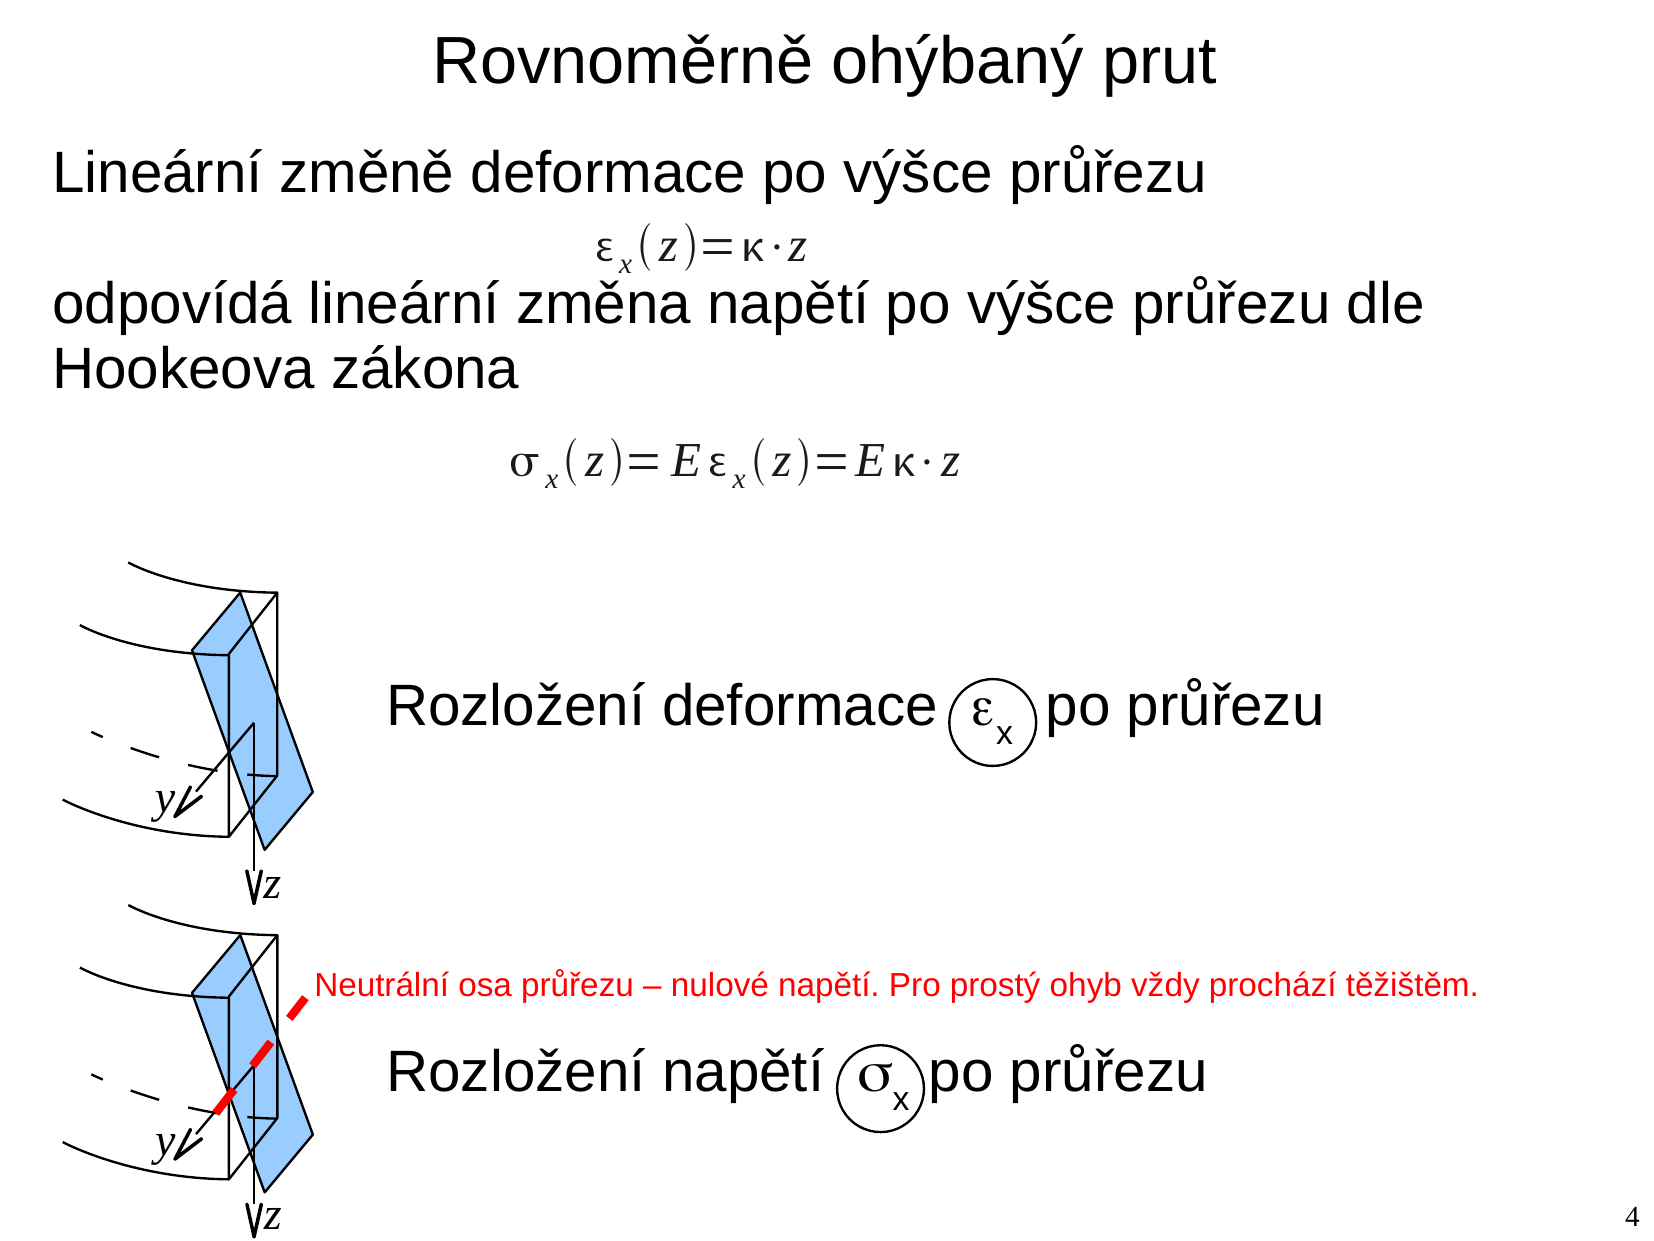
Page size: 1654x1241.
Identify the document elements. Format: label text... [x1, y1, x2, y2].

text_box y [140, 1106, 196, 1192]
text_box [231, 1070, 253, 1150]
text_box Rozložení napětí sx po průřezu [371, 1031, 1223, 1135]
text_box [192, 935, 252, 996]
text_box [255, 1041, 313, 1181]
text_box Neutrální osa průřezu – nulové napětí. Pro prostý ohyb vždy prochází těžištěm. [299, 959, 1496, 1016]
text_box Rozložení deformace ex po průřezu [371, 665, 1340, 769]
text_box [193, 998, 227, 1089]
text_box [191, 593, 251, 653]
text_box [231, 627, 276, 774]
text_box [255, 777, 273, 800]
chart [490, 434, 971, 496]
text_box [255, 699, 313, 850]
text_box Lineární změně deformace po výšce průřezu odpovídá lineární změna napětí po výšce průřezu dle Hookeova zákona [37, 132, 1613, 587]
text_box y [140, 764, 196, 849]
text_box [231, 727, 253, 808]
text_box [255, 1119, 273, 1143]
text_box z [248, 850, 305, 936]
text_box [231, 969, 276, 1117]
text_box [193, 655, 227, 747]
title Rovnoměrně ohýbaný prut [37, 8, 1613, 113]
chart [576, 218, 820, 280]
text_box z [249, 1181, 305, 1241]
